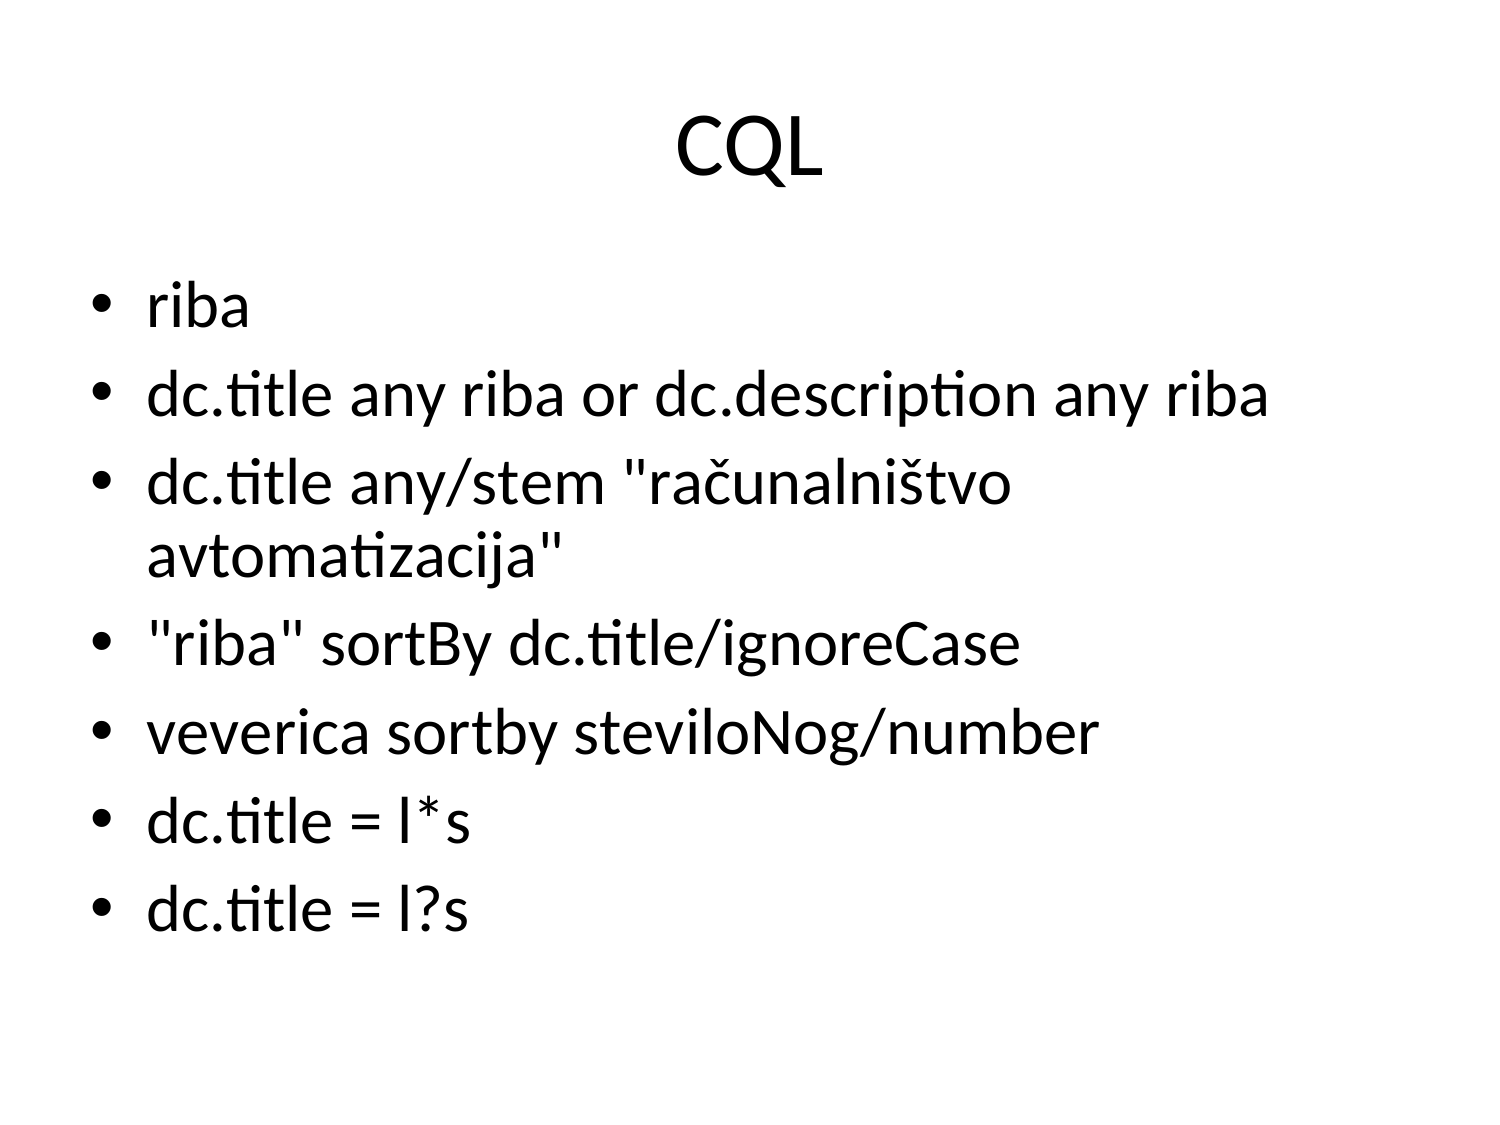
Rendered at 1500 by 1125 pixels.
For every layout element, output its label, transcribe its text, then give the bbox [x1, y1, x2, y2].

list riba dc.title any riba or dc.description any riba dc.title any/stem "računalništvo avtomatizacija" "riba" sortBy dc.title/ignoreCase veverica sortby steviloNog/number dc.title = l*s dc.title = l?s [75, 262, 1426, 1006]
title CQL [75, 45, 1426, 233]
